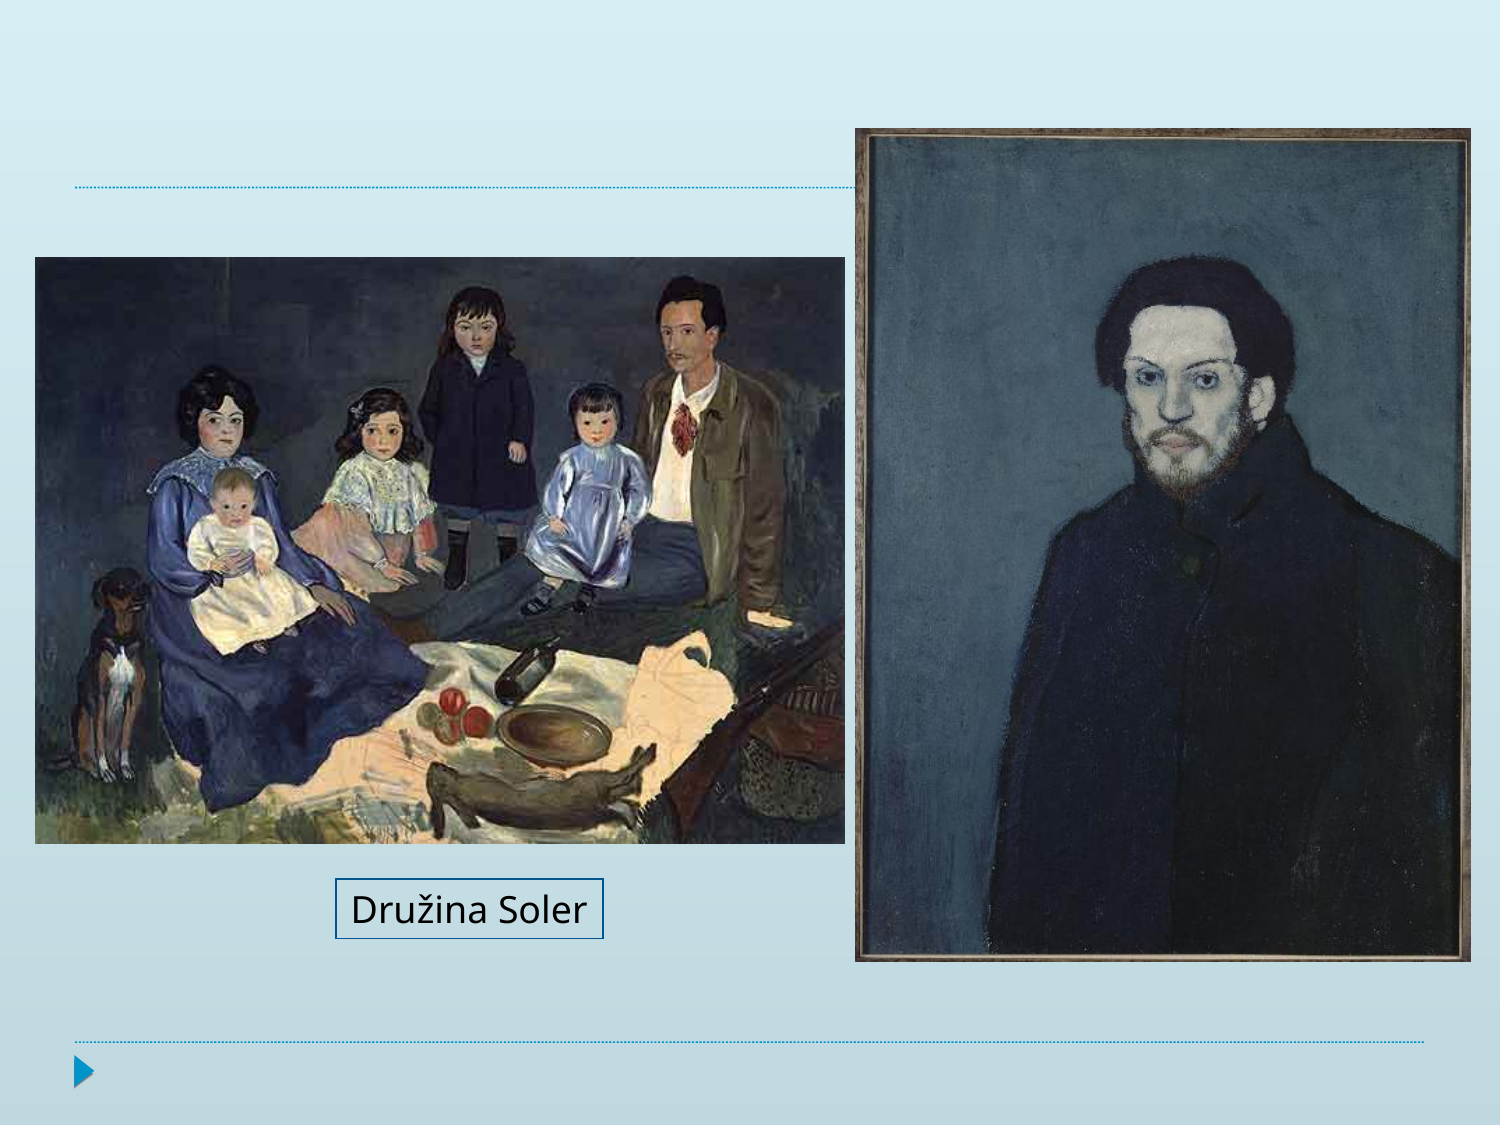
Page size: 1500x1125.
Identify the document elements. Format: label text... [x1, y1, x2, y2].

picture [855, 128, 1471, 962]
text_box Družina Soler [335, 878, 604, 939]
picture [35, 257, 845, 844]
